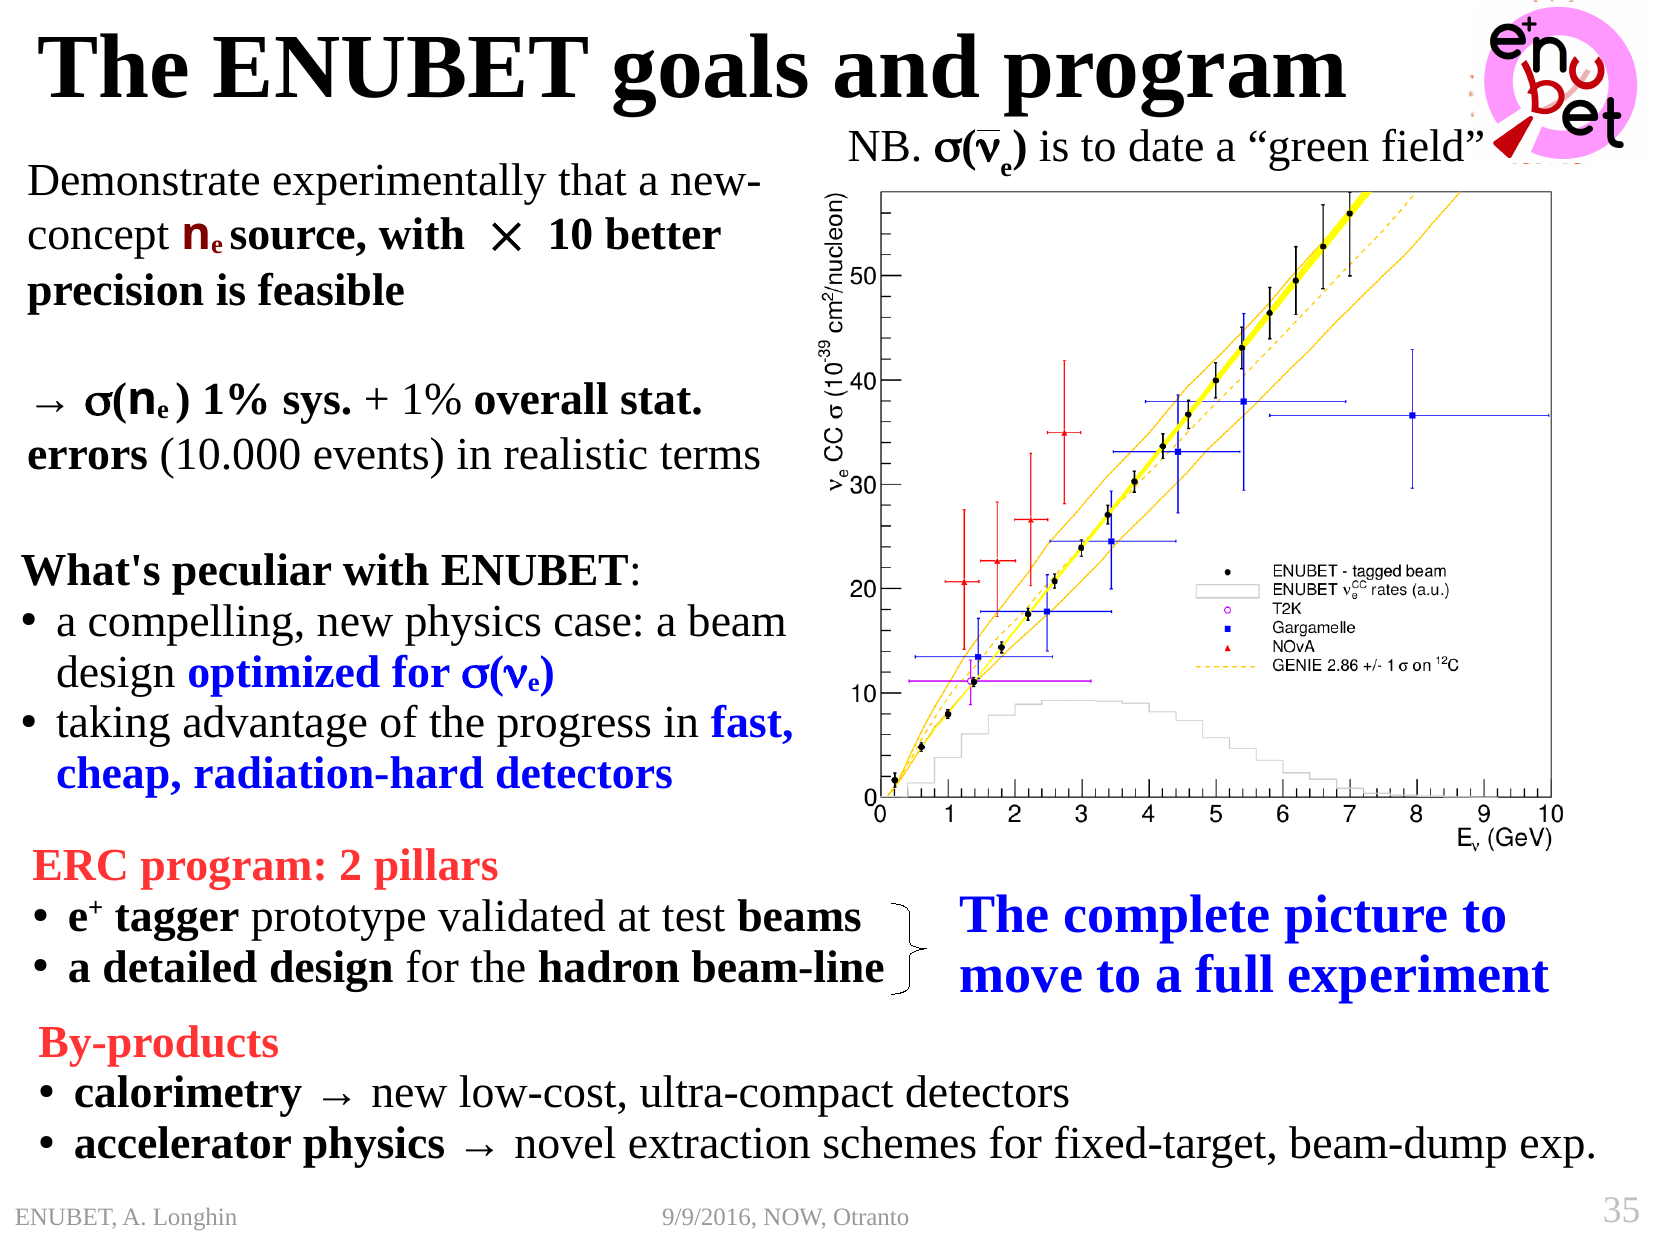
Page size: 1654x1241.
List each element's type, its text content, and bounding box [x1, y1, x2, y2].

text_box What's peculiar with ENUBET: a compelling, new physics case: a beam design optimized for s(ne) taking advantage of the progress in fast, cheap, radiation-hard detectors [5, 537, 815, 828]
picture [1463, 0, 1653, 164]
text_box The complete picture to move to a full experiment [944, 876, 1606, 1009]
picture [807, 177, 1565, 861]
text_box By-products calorimetry → new low-cost, ultra-compact detectors accelerator physics → novel extraction schemes for fixed-target, beam-dump exp. [23, 1009, 1623, 1205]
text_box NB. s(ne) is to date a “green field” [832, 112, 1512, 195]
text_box Demonstrate experimentally that a new-concept ne source, with ´ 10 better precision is feasible → s(ne ) 1% sys. + 1% overall stat. errors (10.000 events) in realistic terms [12, 141, 827, 313]
title The ENUBET goals and program [29, 8, 1359, 125]
text_box ERC program: 2 pillars e+ tagger prototype validated at test beams a detailed design for the hadron beam-line [17, 832, 993, 1003]
